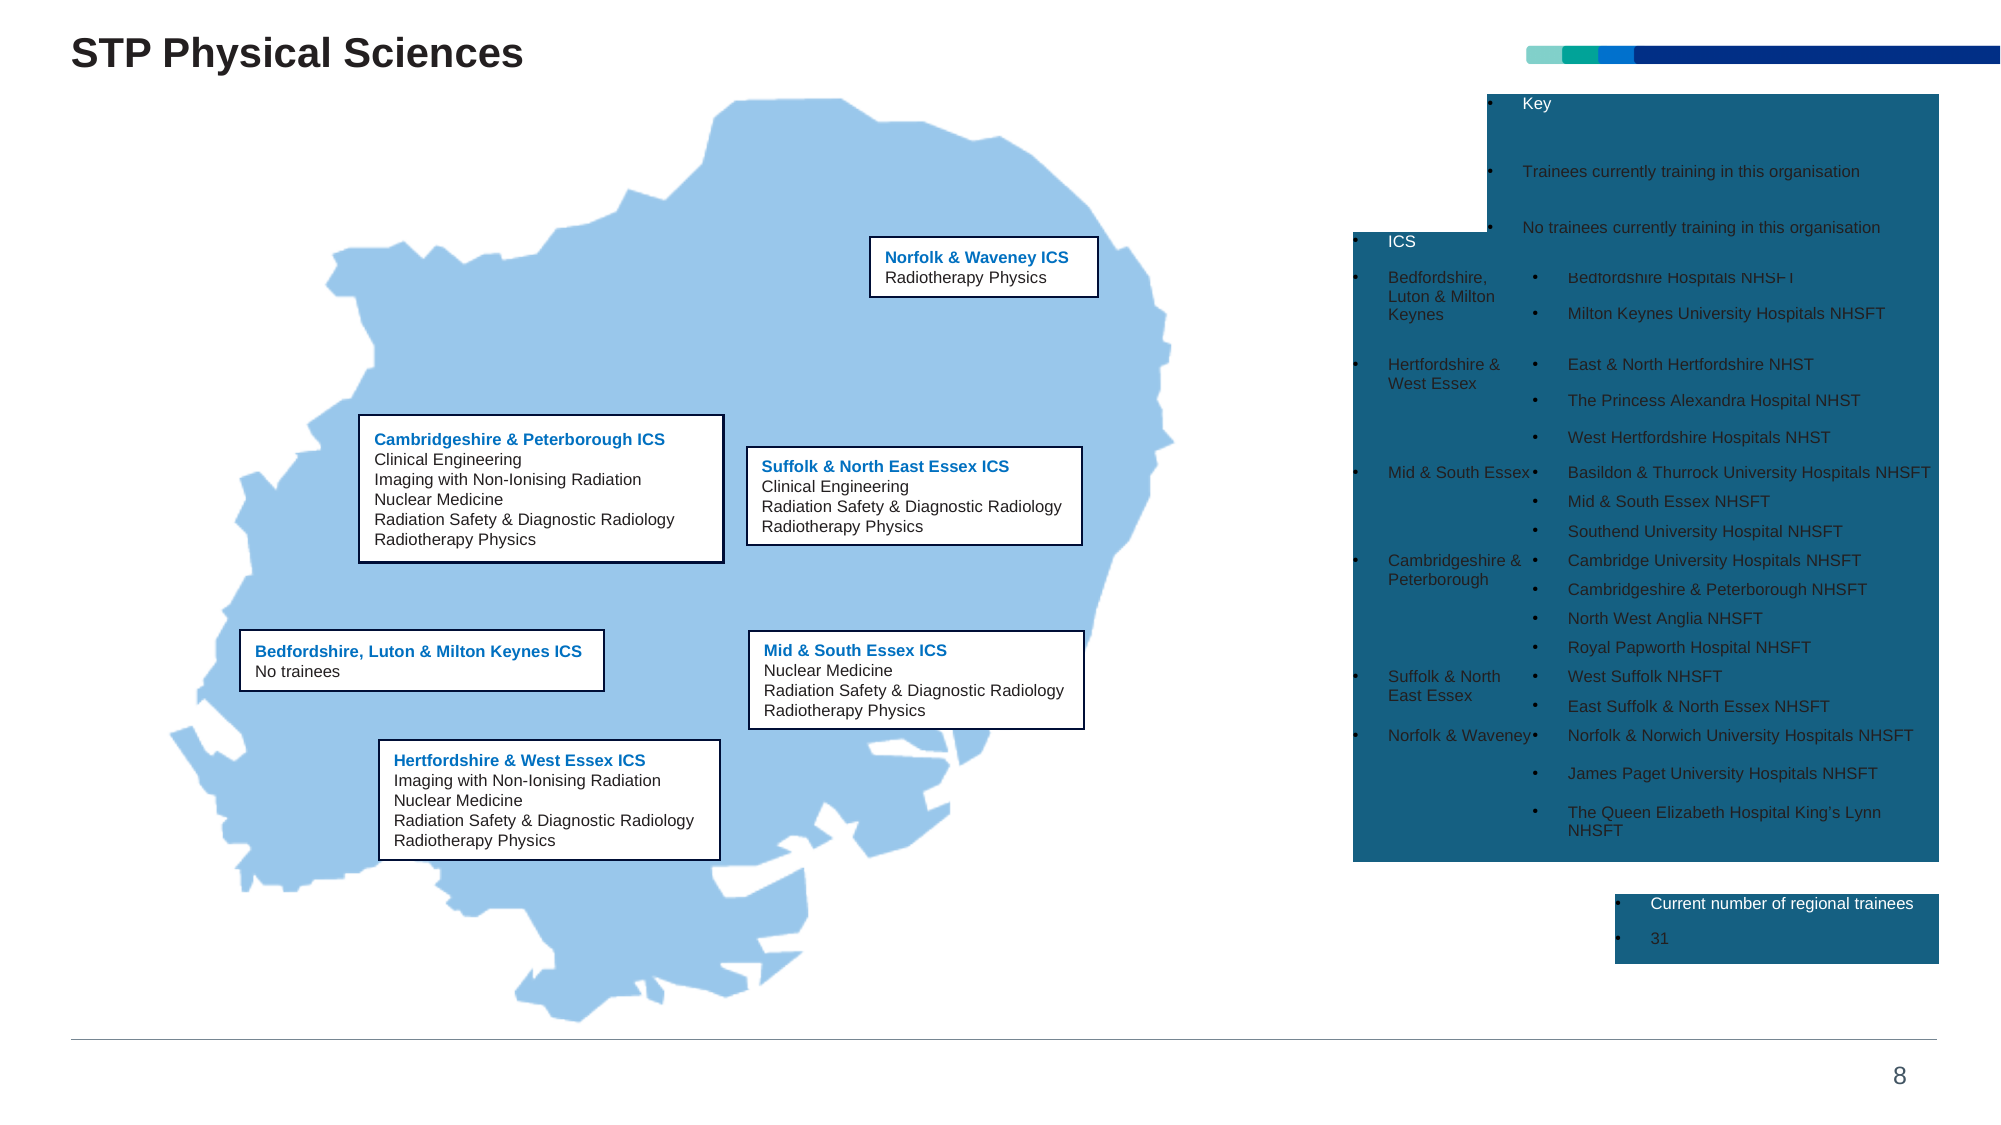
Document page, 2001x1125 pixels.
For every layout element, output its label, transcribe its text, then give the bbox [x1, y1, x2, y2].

table_header [1882, 94, 1939, 163]
table_cell No trainees currently training in this organisation [1487, 218, 1882, 273]
table_cell Southend University Hospital NHSFT [1532, 522, 1939, 551]
text_box Hertfordshire & West Essex ICS Imaging with Non-Ionising Radiation Nuclear Medicine Radiation Safety & Diagnostic Radiology Radiotherapy Physics [379, 740, 720, 860]
table_cell Hertfordshire & West Essex [1353, 355, 1532, 463]
table_cell Milton Keynes University Hospitals NHSFT [1532, 304, 1939, 355]
table_header Current number of regional trainees [1615, 894, 1939, 929]
table_cell Basildon & Thurrock University Hospitals NHSFT [1532, 463, 1939, 493]
table_cell The Queen Elizabeth Hospital King’s Lynn NHSFT [1532, 803, 1939, 862]
text_box Suffolk & North East Essex ICS Clinical Engineering Radiation Safety & Diagnostic Radiology Radiotherapy Physics [747, 447, 1082, 545]
table_cell Cambridgeshire & Peterborough NHSFT [1532, 580, 1939, 609]
text_box Bedfordshire, Luton & Milton Keynes ICS No trainees [240, 630, 604, 691]
table_cell Norfolk & Waveney [1353, 726, 1532, 862]
table_cell Bedfordshire, Luton & Milton Keynes [1353, 268, 1532, 355]
table_header ICS [1353, 232, 1487, 268]
title STP Physical Sciences [70, 32, 1513, 79]
table_cell Royal Papworth Hospital NHSFT [1532, 639, 1939, 668]
table_cell Trainees currently training in this organisation [1487, 163, 1882, 218]
table_cell [1882, 218, 1939, 273]
text_box Cambridgeshire & Peterborough ICS Clinical Engineering Imaging with Non-Ionising Radiation Nuclear Medicine Radiation Safety & Diagnostic Radiology Radiotherapy Physics [359, 415, 723, 563]
table_cell James Paget University Hospitals NHSFT [1532, 764, 1939, 803]
text_box Mid & South Essex ICS Nuclear Medicine Radiation Safety & Diagnostic Radiology Radiotherapy Physics [749, 631, 1084, 729]
picture [150, 84, 1195, 1041]
table_cell Mid & South Essex NHSFT [1532, 493, 1939, 522]
table_header Key [1487, 94, 1882, 163]
table_cell Bedfordshire Hospitals NHSFT [1532, 273, 1939, 304]
table_cell West Suffolk NHSFT [1532, 668, 1939, 697]
table_cell East & North Hertfordshire NHST [1532, 355, 1939, 392]
text_box Norfolk & Waveney ICS Radiotherapy Physics [870, 237, 1098, 297]
table_cell 31 [1615, 929, 1939, 964]
table_cell North West Anglia NHSFT [1532, 609, 1939, 639]
table_cell The Princess Alexandra Hospital NHST [1532, 392, 1939, 428]
table_cell Cambridgeshire & Peterborough [1353, 551, 1532, 668]
table_cell East Suffolk & North Essex NHSFT [1532, 697, 1939, 726]
table_cell [1882, 163, 1939, 218]
table_cell Mid & South Essex [1353, 463, 1532, 551]
table_cell Suffolk & North East Essex [1353, 668, 1532, 726]
table_cell West Hertfordshire Hospitals NHST [1532, 428, 1939, 463]
table_cell Norfolk & Norwich University Hospitals NHSFT [1532, 726, 1939, 764]
table_cell Cambridge University Hospitals NHSFT [1532, 551, 1939, 580]
